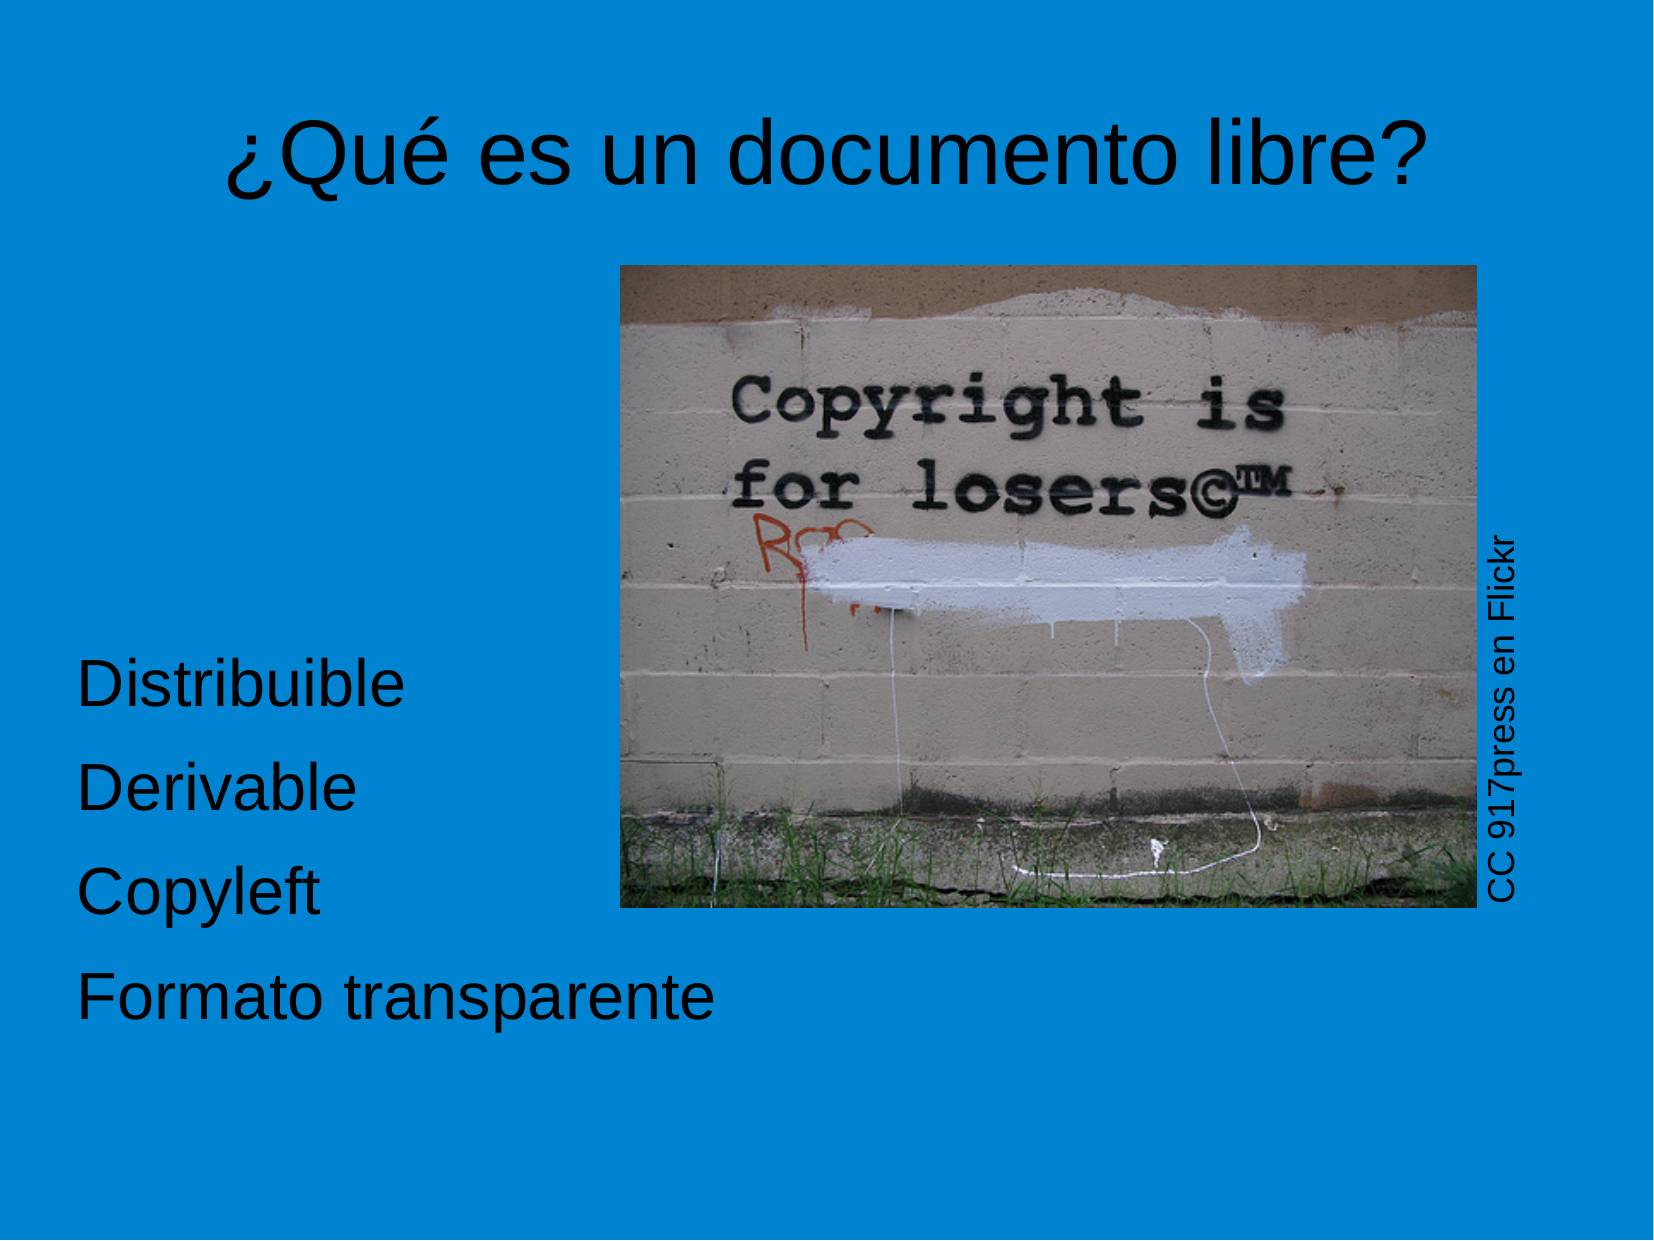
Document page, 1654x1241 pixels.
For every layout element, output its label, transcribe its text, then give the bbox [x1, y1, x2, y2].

list Distribuible Derivable Copyleft Formato transparente [59, 645, 1182, 1034]
picture [620, 265, 1477, 908]
title ¿Qué es un documento libre? [82, 49, 1571, 257]
text_box CC 917press en Flickr [1472, 519, 1530, 920]
